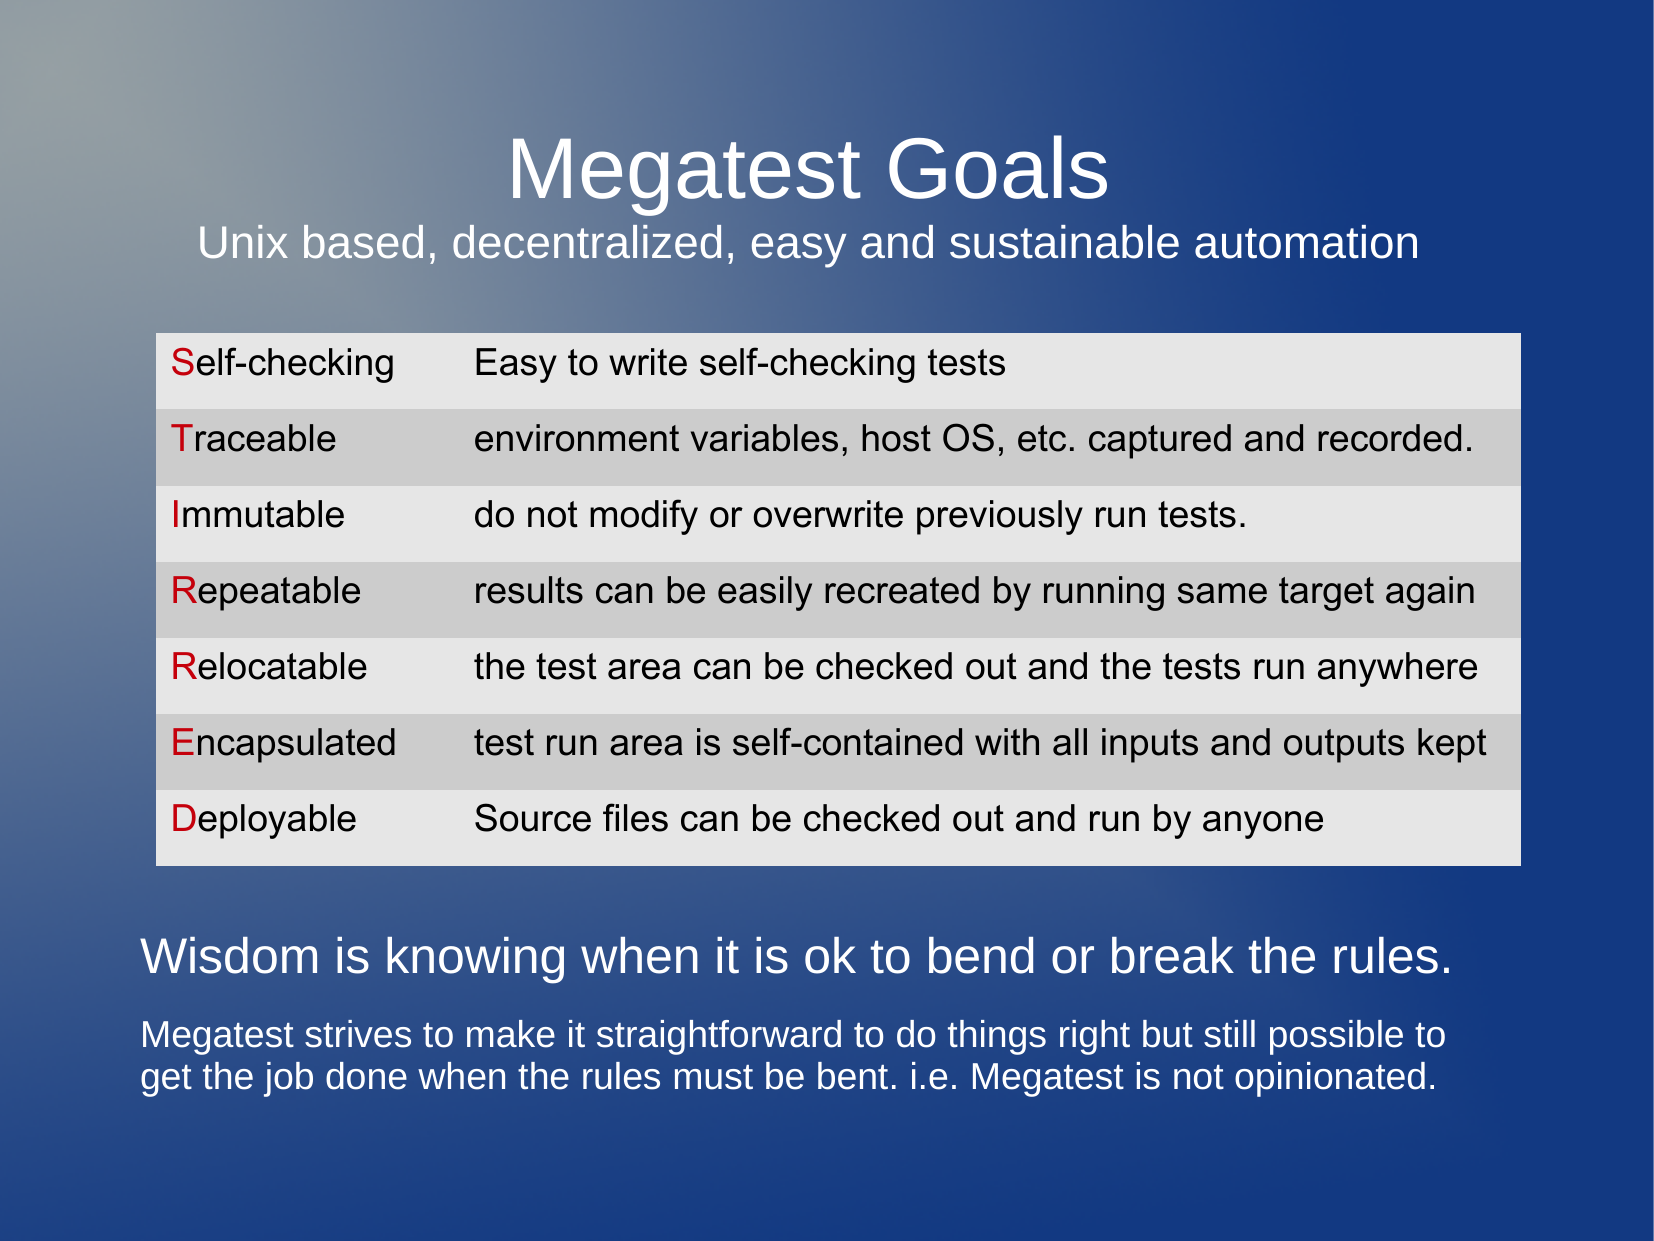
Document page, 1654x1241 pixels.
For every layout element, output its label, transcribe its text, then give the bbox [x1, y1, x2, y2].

table_cell do not modify or overwrite previously run tests. [459, 486, 1521, 562]
table_cell the test area can be checked out and the tests run anywhere [459, 638, 1521, 714]
table_cell Source files can be checked out and run by anyone [459, 790, 1521, 866]
table_header Self-checking [156, 333, 459, 409]
table_cell results can be easily recreated by running same target again [459, 562, 1521, 638]
table_cell Deployable [156, 790, 459, 866]
table_cell environment variables, host OS, etc. captured and recorded. [459, 409, 1521, 486]
table_cell Traceable [156, 409, 459, 486]
table_cell Encapsulated [156, 714, 459, 790]
title Megatest Goals Unix based, decentralized, easy and sustainable automation [82, 90, 1536, 298]
table_cell Immutable [156, 486, 459, 562]
table_header Easy to write self-checking tests [459, 333, 1521, 409]
table_cell test run area is self-contained with all inputs and outputs kept [459, 714, 1521, 790]
list Wisdom is knowing when it is ok to bend or break the rules. Megatest strives to make it straightforward to do things right but still possible to get the job done when the rules must be bent. i.e. Megatest is not opinionated. [140, 928, 1499, 1098]
table_cell Repeatable [156, 562, 459, 638]
picture [0, 0, 1654, 1241]
table_cell Relocatable [156, 638, 459, 714]
